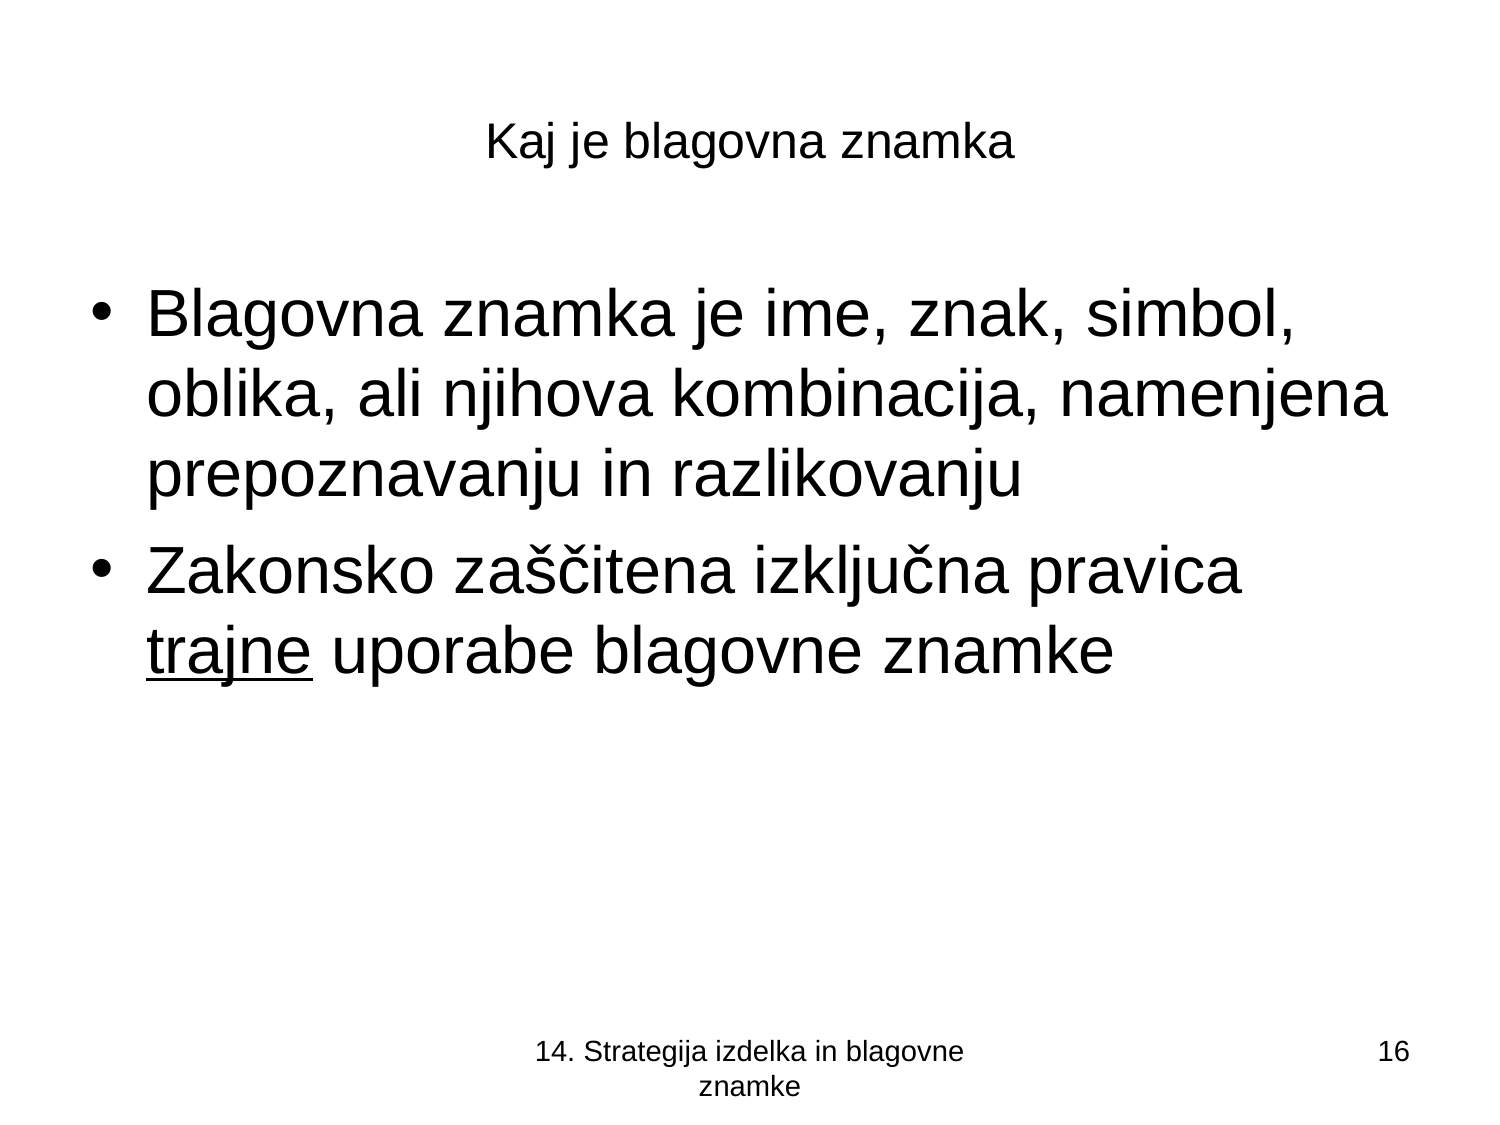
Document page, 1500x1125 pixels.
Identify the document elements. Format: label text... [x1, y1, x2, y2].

list Blagovna znamka je ime, znak, simbol, oblika, ali njihova kombinacija, namenjena prepoznavanju in razlikovanju Zakonsko zaščitena izključna pravica trajne uporabe blagovne znamke [75, 262, 1426, 1006]
text_box 14. Strategija izdelka in blagovne znamke [512, 1024, 988, 1103]
text_box <number> [1074, 1024, 1426, 1103]
title Kaj je blagovna znamka [75, 45, 1426, 233]
